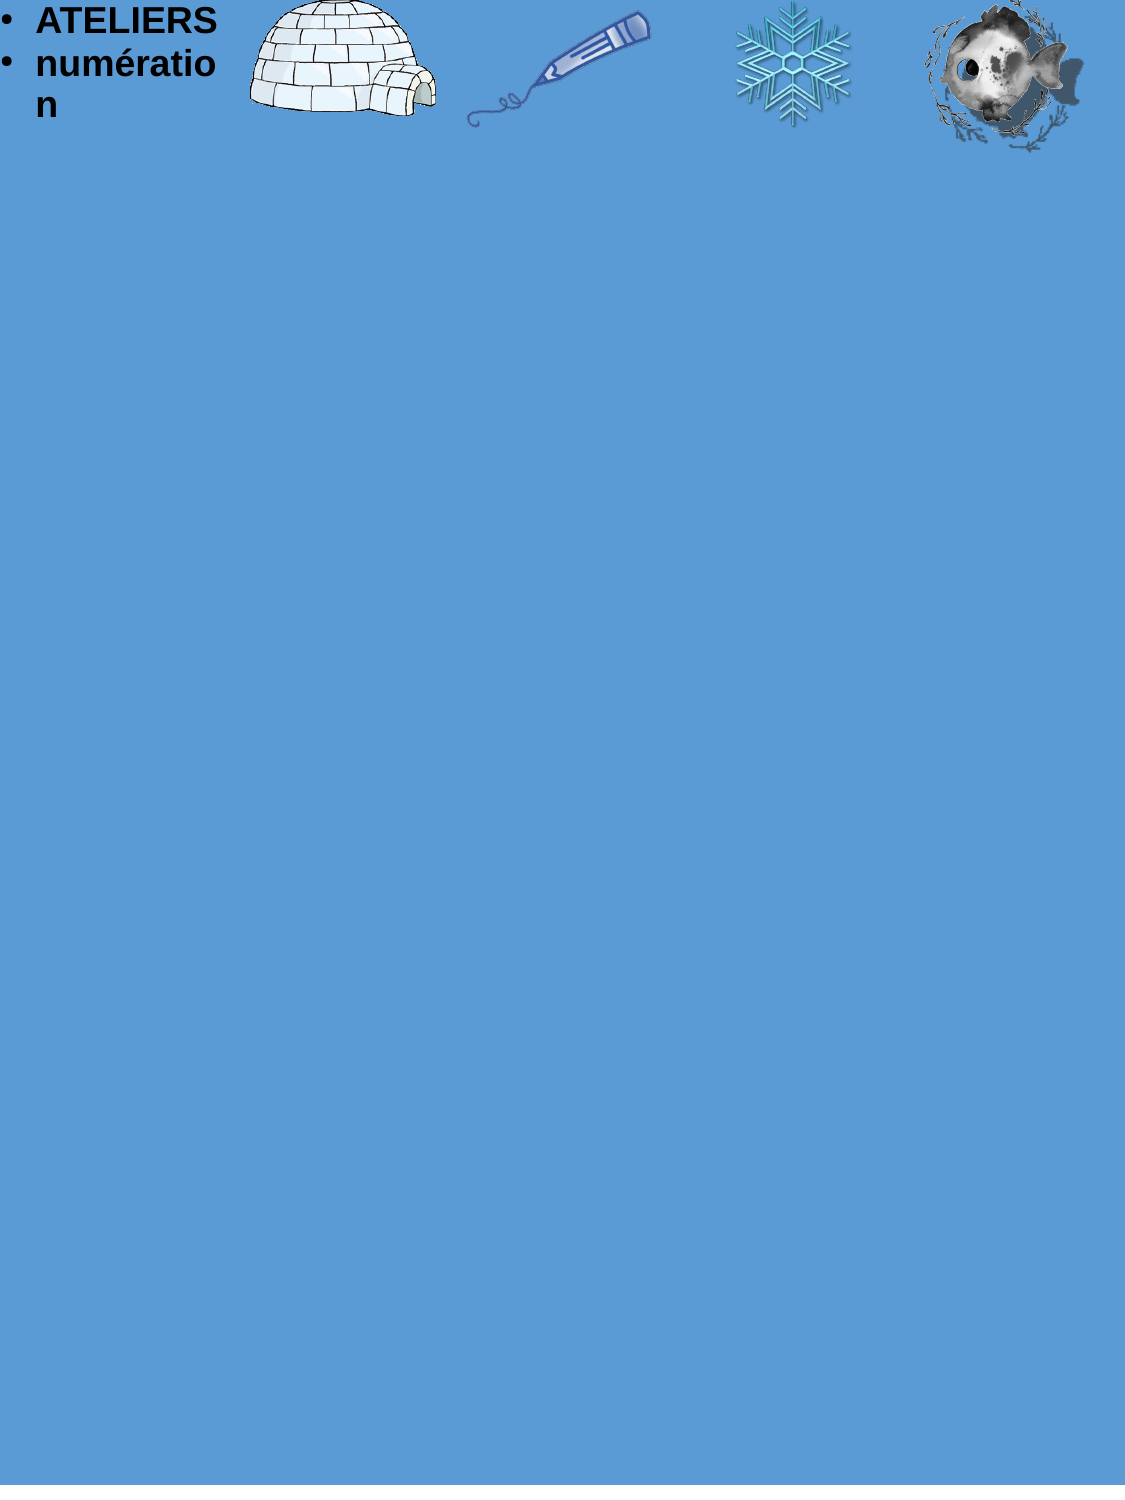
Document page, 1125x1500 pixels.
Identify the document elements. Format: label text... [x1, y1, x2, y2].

picture [463, 0, 662, 166]
table_cell [0, 373, 225, 497]
table_cell [0, 991, 225, 1114]
table_header [854, 0, 900, 126]
table_cell [0, 620, 225, 744]
table_cell [900, 1238, 1125, 1361]
picture [914, 0, 1078, 164]
table_cell [450, 991, 675, 1114]
table_cell [225, 1238, 450, 1361]
table_cell [450, 620, 675, 744]
table_cell [0, 1361, 225, 1485]
table_cell [450, 373, 675, 497]
table_cell [675, 373, 900, 497]
table_cell [900, 991, 1125, 1114]
table_cell [900, 620, 1125, 744]
table_cell [225, 1361, 450, 1485]
table_cell [225, 497, 450, 620]
table_header [450, 0, 599, 126]
table_cell [0, 1114, 225, 1238]
table_cell [225, 1114, 450, 1238]
table_header [1078, 0, 1125, 126]
table_cell [900, 250, 1125, 373]
table_cell [0, 744, 225, 867]
table_cell [225, 744, 450, 867]
table_cell [450, 250, 675, 373]
table_cell [225, 867, 450, 991]
table_cell [900, 1114, 1125, 1238]
table_cell [225, 250, 450, 373]
table_cell [450, 744, 675, 867]
table_header [900, 0, 914, 126]
table_cell [675, 620, 900, 744]
table_cell [675, 744, 900, 867]
table_cell [900, 373, 1125, 497]
table_cell [225, 620, 450, 744]
table_cell [900, 744, 1125, 867]
table_cell [0, 250, 225, 373]
table_cell [450, 497, 675, 620]
table_cell [450, 1361, 675, 1485]
table_cell [675, 991, 900, 1114]
table_cell [900, 1361, 1125, 1485]
table_cell [675, 867, 900, 991]
table_cell [450, 867, 675, 991]
table_cell [900, 126, 1125, 250]
table_cell [675, 1361, 900, 1485]
table_cell [900, 867, 1125, 991]
table_cell [675, 126, 900, 250]
table_header [675, 0, 734, 126]
table_cell [225, 126, 450, 250]
table_cell [675, 250, 900, 373]
table_cell [900, 497, 1125, 620]
table_cell [450, 1114, 675, 1238]
table_cell [225, 373, 450, 497]
table_cell [450, 1238, 675, 1361]
table_cell [0, 867, 225, 991]
table_header ATELIERS numération [0, 0, 225, 126]
table_header [225, 0, 450, 126]
picture [734, 0, 854, 130]
table_cell [0, 497, 225, 620]
table_cell [0, 1238, 225, 1361]
table_cell [675, 1238, 900, 1361]
table_cell [675, 497, 900, 620]
table_cell [450, 126, 675, 250]
table_cell [0, 126, 225, 250]
picture [250, 0, 436, 116]
table_header [553, 0, 675, 126]
table_cell [225, 991, 450, 1114]
table_cell [675, 1114, 900, 1238]
